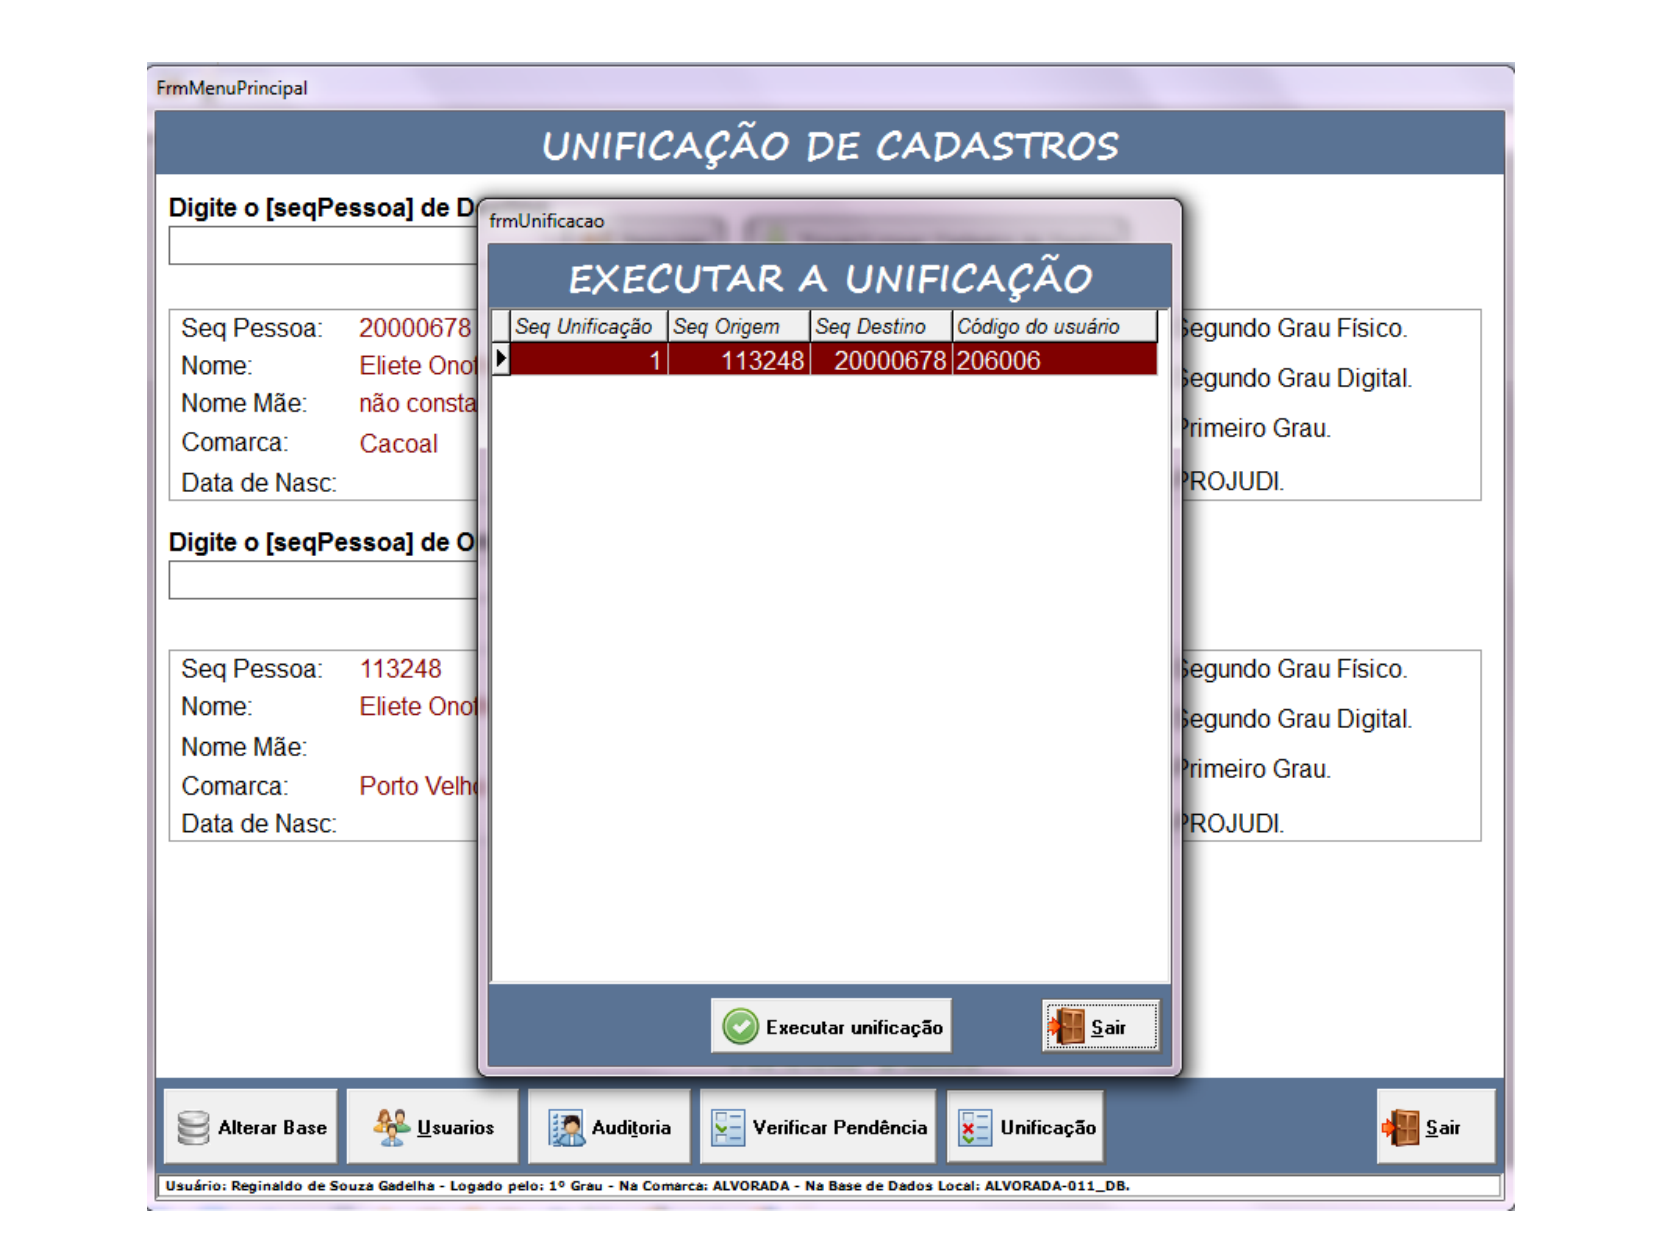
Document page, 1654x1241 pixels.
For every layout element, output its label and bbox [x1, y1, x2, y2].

picture [147, 62, 1515, 1211]
